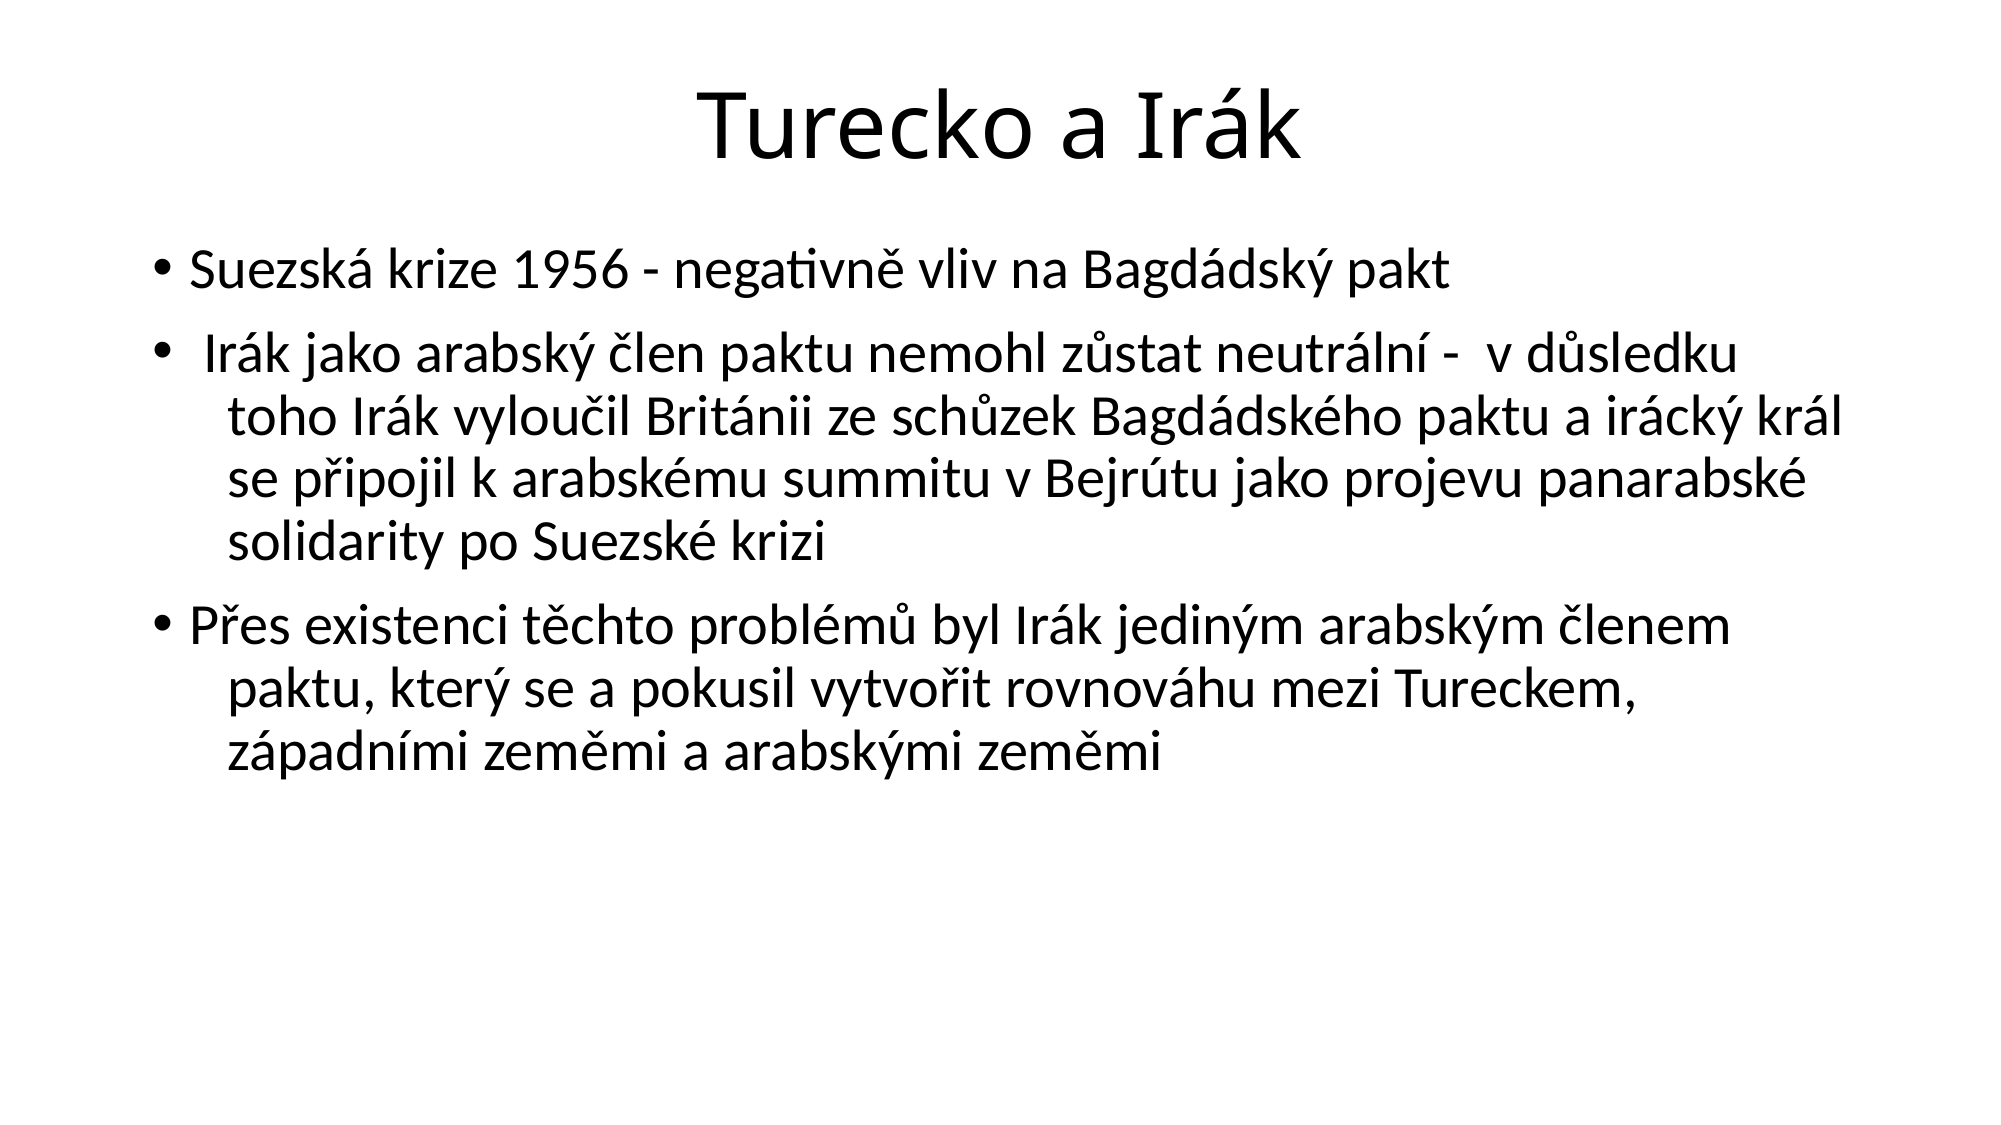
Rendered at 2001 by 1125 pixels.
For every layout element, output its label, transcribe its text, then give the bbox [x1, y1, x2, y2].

list Suezská krize 1956 - negativně vliv na Bagdádský pakt Irák jako arabský člen paktu nemohl zůstat neutrální - v důsledku toho Irák vyloučil Británii ze schůzek Bagdádského paktu a irácký král se připojil k arabskému summitu v Bejrútu jako projevu panarabské solidarity po Suezské krizi Přes existenci těchto problémů byl Irák jediným arabským členem paktu, který se a pokusil vytvořit rovnováhu mezi Tureckem, západními zeměmi a arabskými zeměmi [137, 230, 1863, 1014]
title Turecko a Irák [137, 59, 1863, 198]
